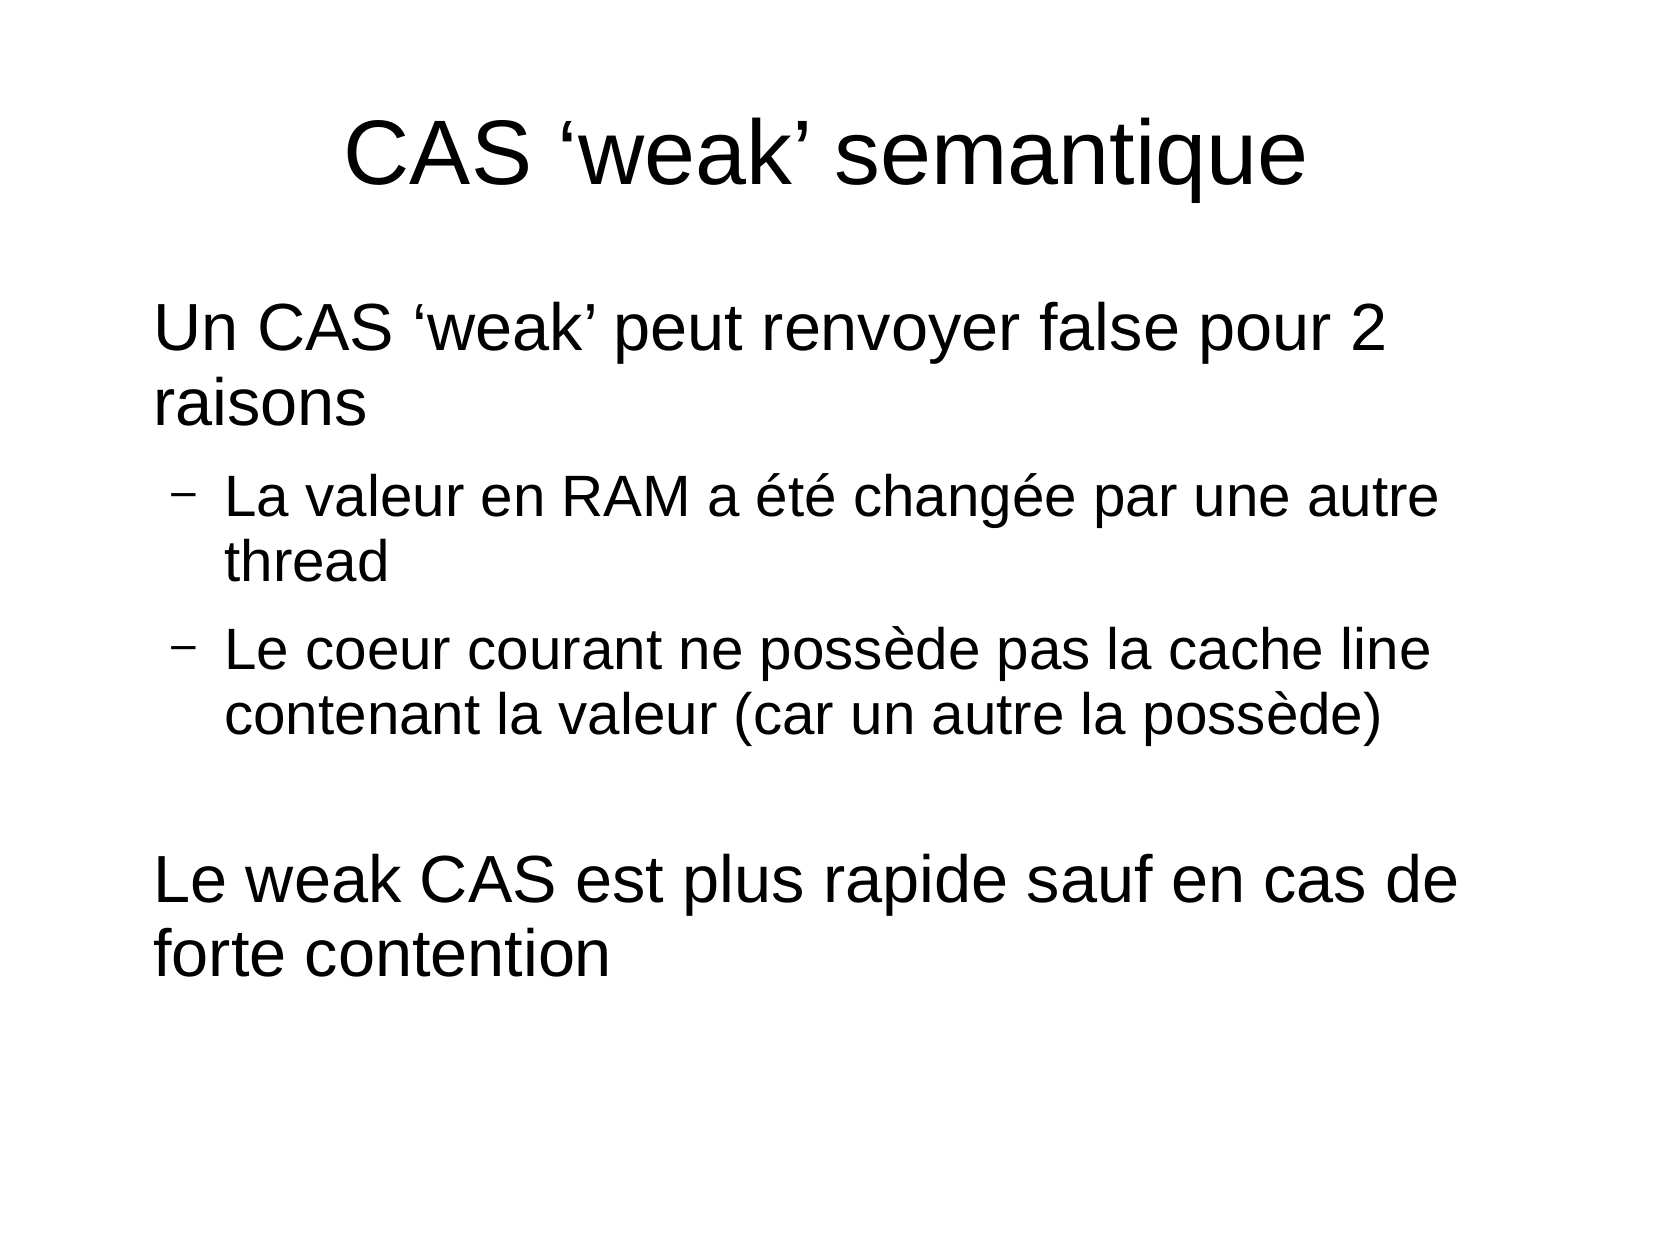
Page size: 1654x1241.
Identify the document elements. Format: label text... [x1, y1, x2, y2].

list Un CAS ‘weak’ peut renvoyer false pour 2 raisons La valeur en RAM a été changée par une autre thread Le coeur courant ne possède pas la cache line contenant la valeur (car un autre la possède) Le weak CAS est plus rapide sauf en cas de forte contention [82, 290, 1571, 1156]
title CAS ‘weak’ semantique [82, 49, 1571, 257]
